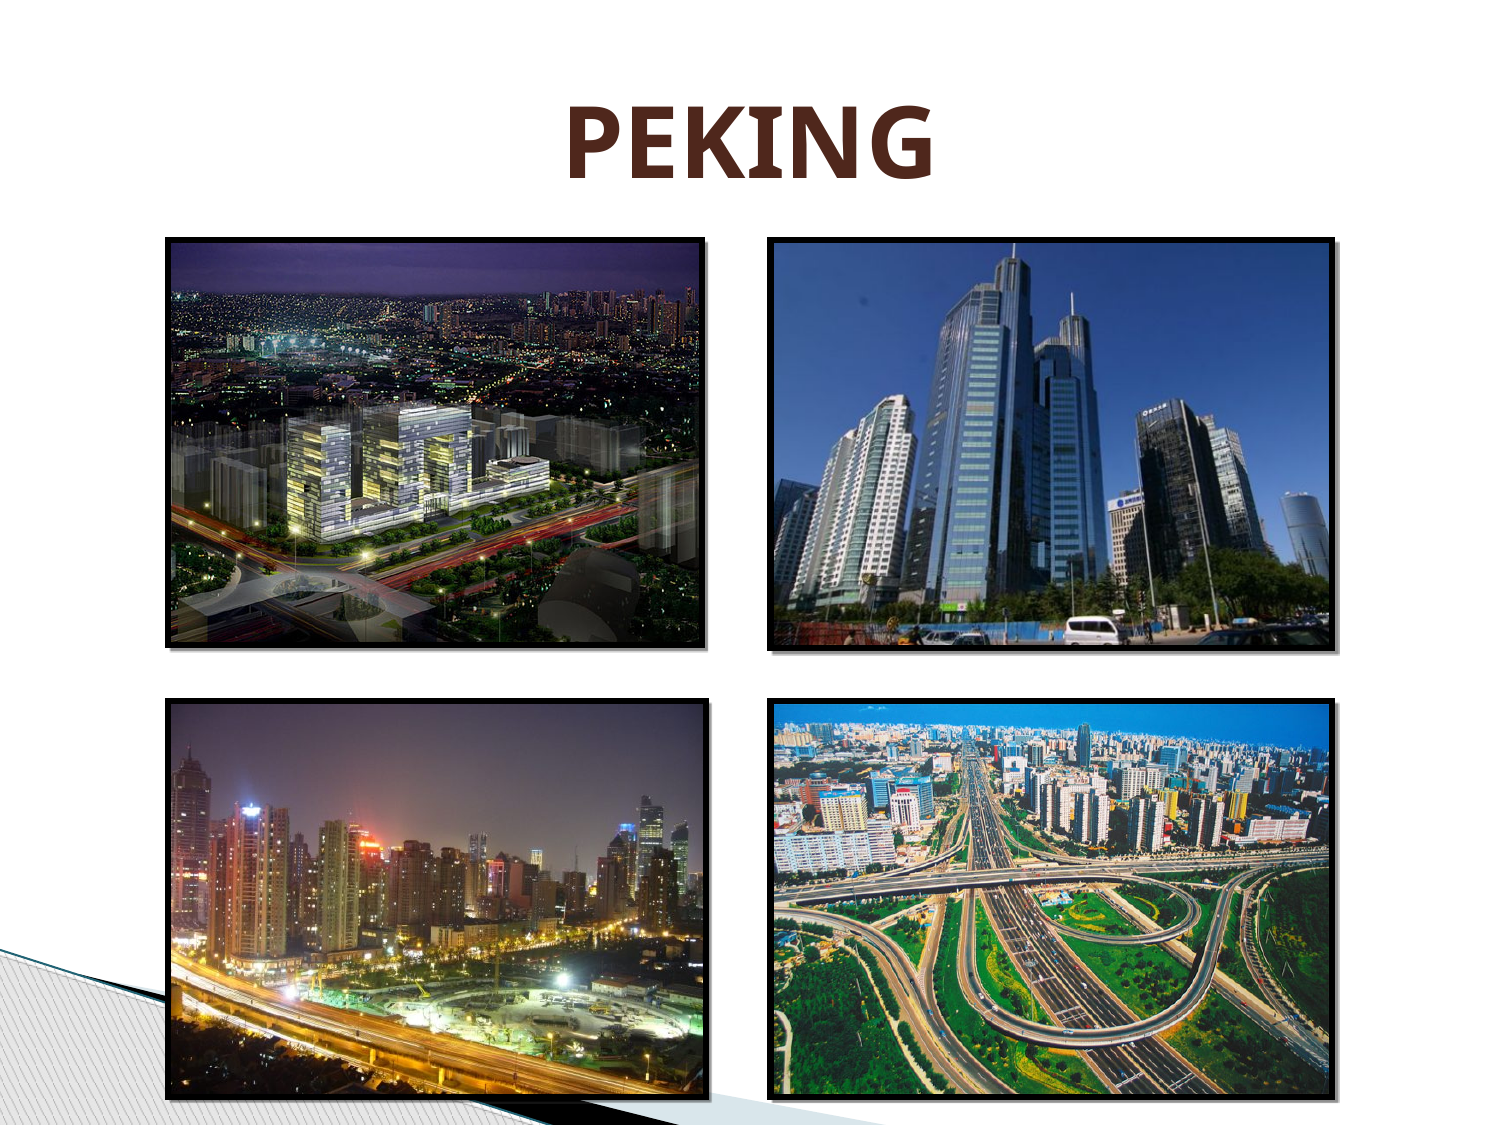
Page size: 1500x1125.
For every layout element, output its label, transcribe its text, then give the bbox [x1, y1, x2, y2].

picture [171, 243, 699, 642]
picture [171, 704, 703, 1094]
title PEKING [75, 45, 1425, 233]
picture [773, 243, 1329, 646]
picture [773, 704, 1329, 1094]
